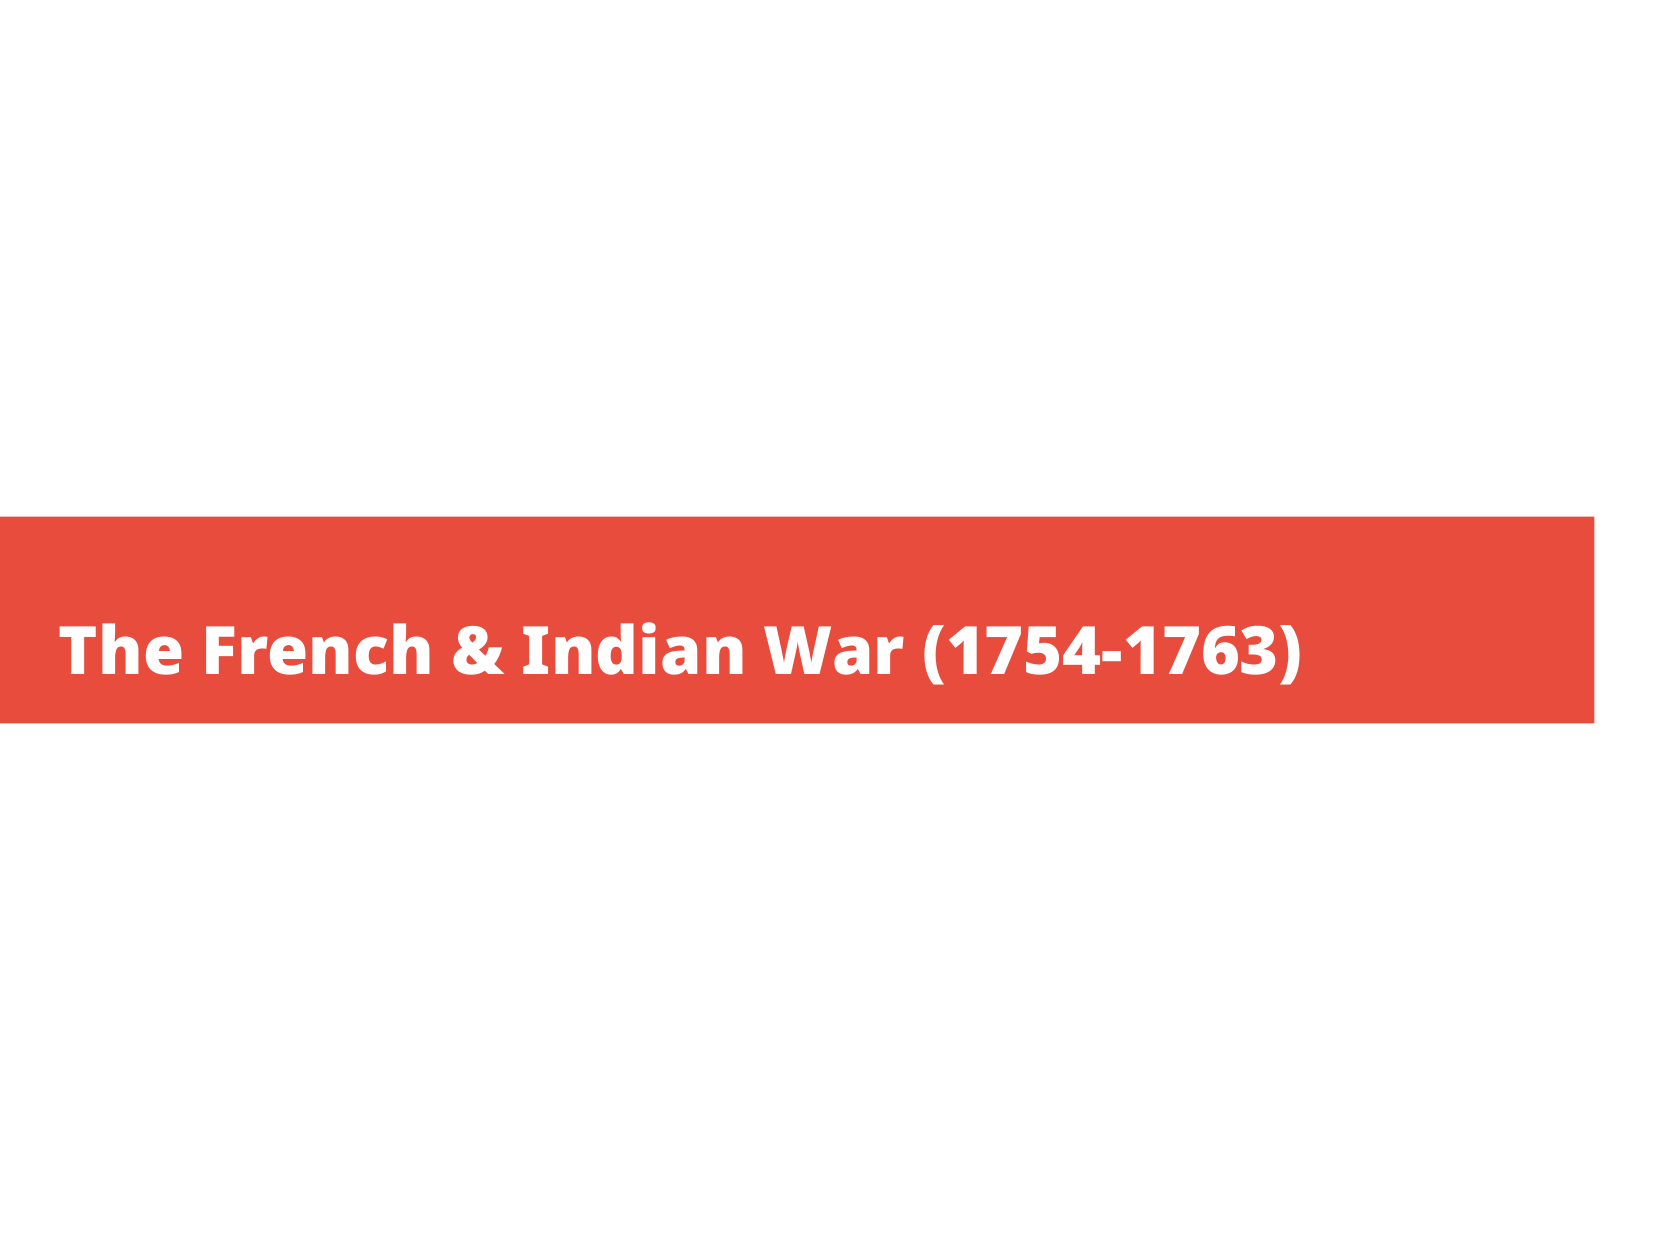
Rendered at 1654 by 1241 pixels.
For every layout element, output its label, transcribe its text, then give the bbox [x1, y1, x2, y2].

title The French & Indian War (1754-1763) [59, 546, 1595, 694]
